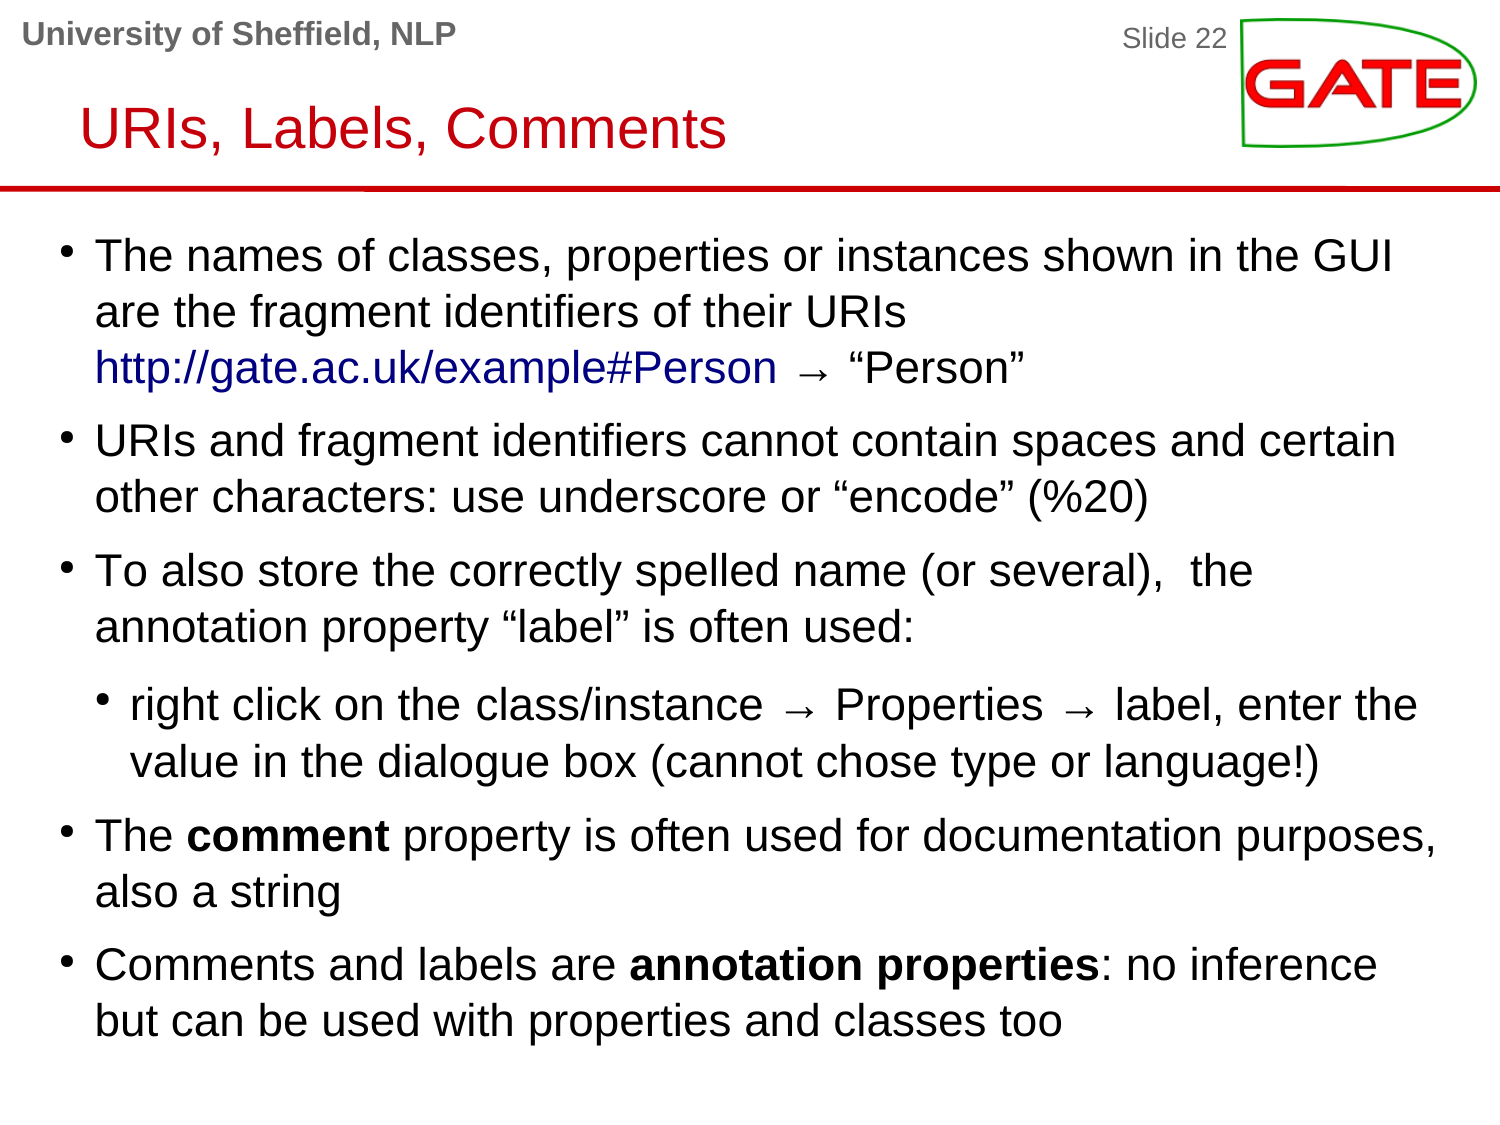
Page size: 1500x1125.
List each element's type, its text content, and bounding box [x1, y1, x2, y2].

title URIs, Labels, Comments [79, 55, 1149, 204]
picture [1240, 18, 1477, 148]
list The names of classes, properties or instances shown in the GUI are the fragment identifiers of their URIs http://gate.ac.uk/example#Person → “Person” URIs and fragment identifiers cannot contain spaces and certain other characters: use underscore or “encode” (%20) To also store the correctly spelled name (or several), the annotation property “label” is often used: right click on the class/instance → Properties → label, enter the value in the dialogue box (cannot chose type or language!) The comment property is often used for documentation purposes, also a string Comments and labels are annotation properties: no inference but can be used with properties and classes too [23, 224, 1441, 1099]
